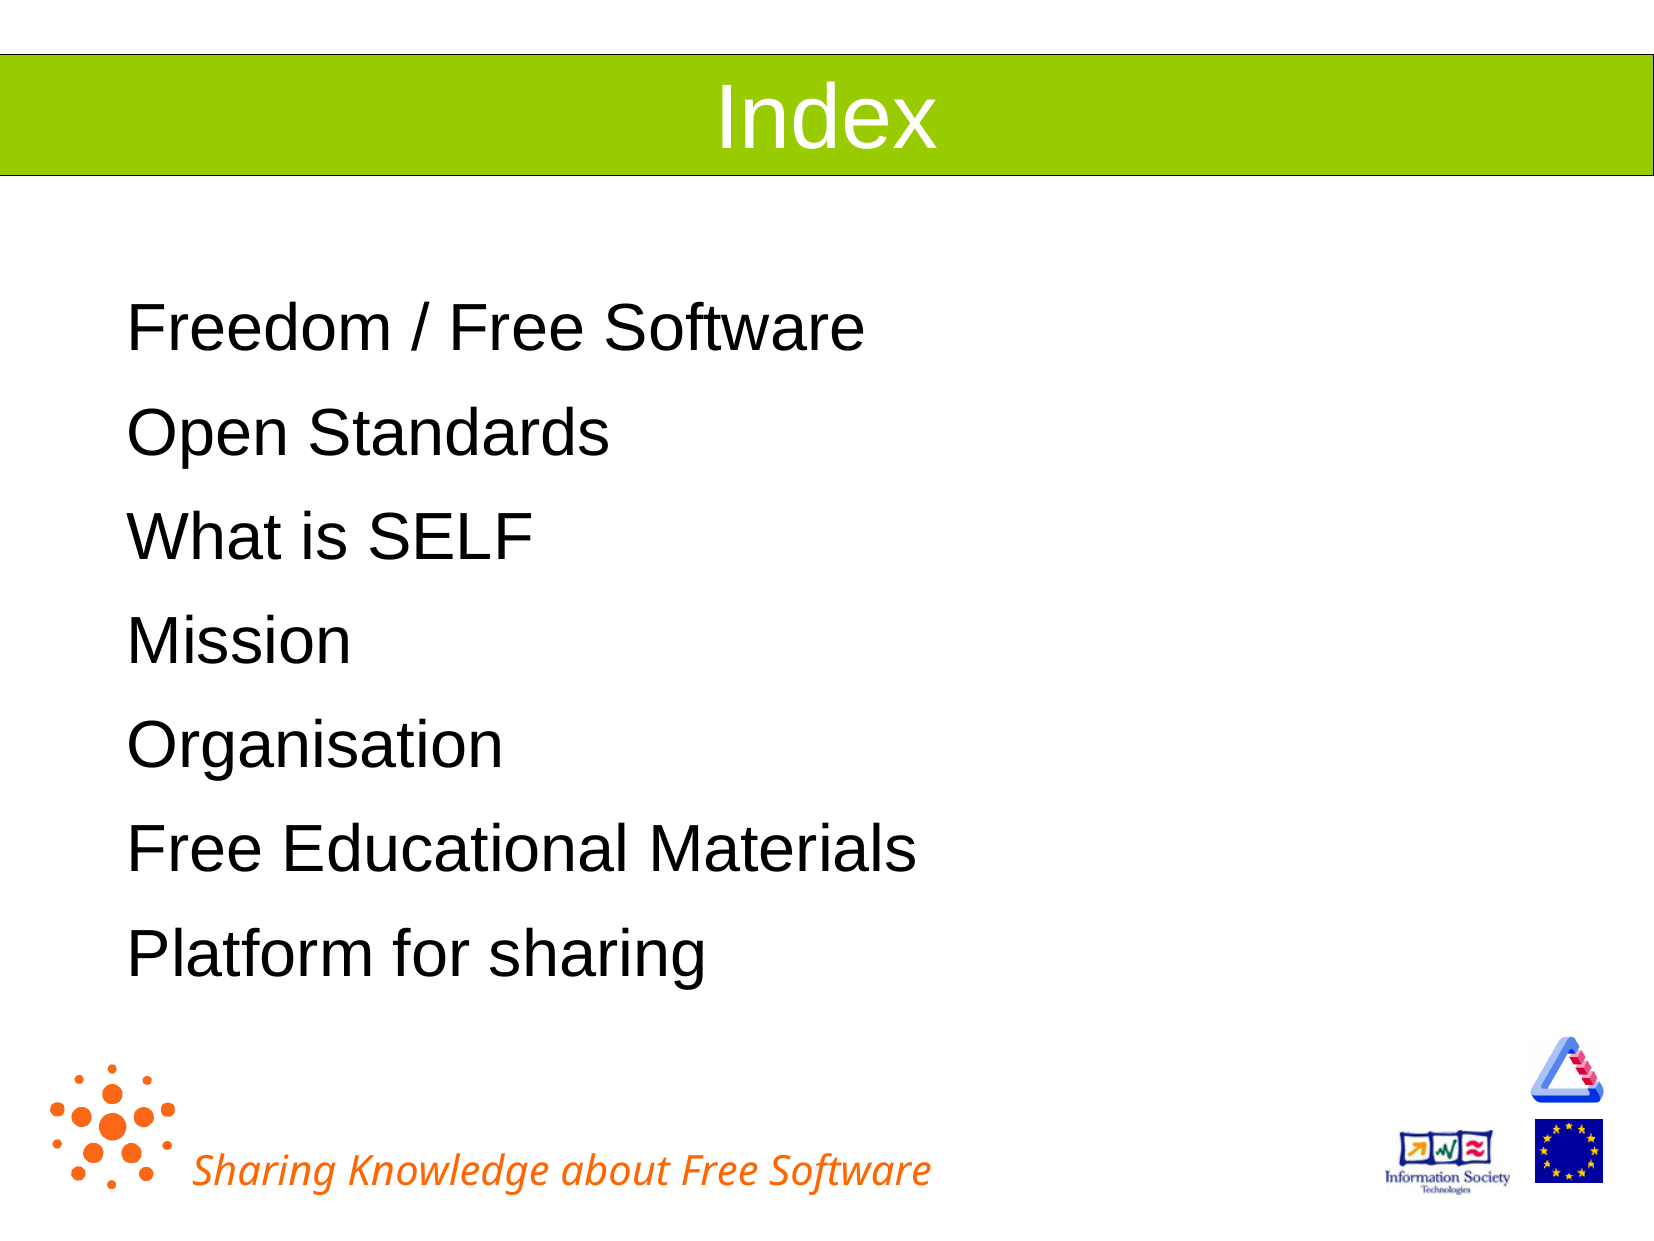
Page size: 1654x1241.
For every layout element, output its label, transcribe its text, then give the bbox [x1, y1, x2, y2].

picture [1535, 1119, 1603, 1183]
picture [1385, 1130, 1510, 1195]
picture [50, 1064, 175, 1189]
list Freedom / Free Software Open Standards What is SELF Mission Organisation Free Educational Materials Platform for sharing [109, 290, 1535, 1109]
picture [1535, 1036, 1604, 1104]
title Index [82, 59, 1571, 174]
